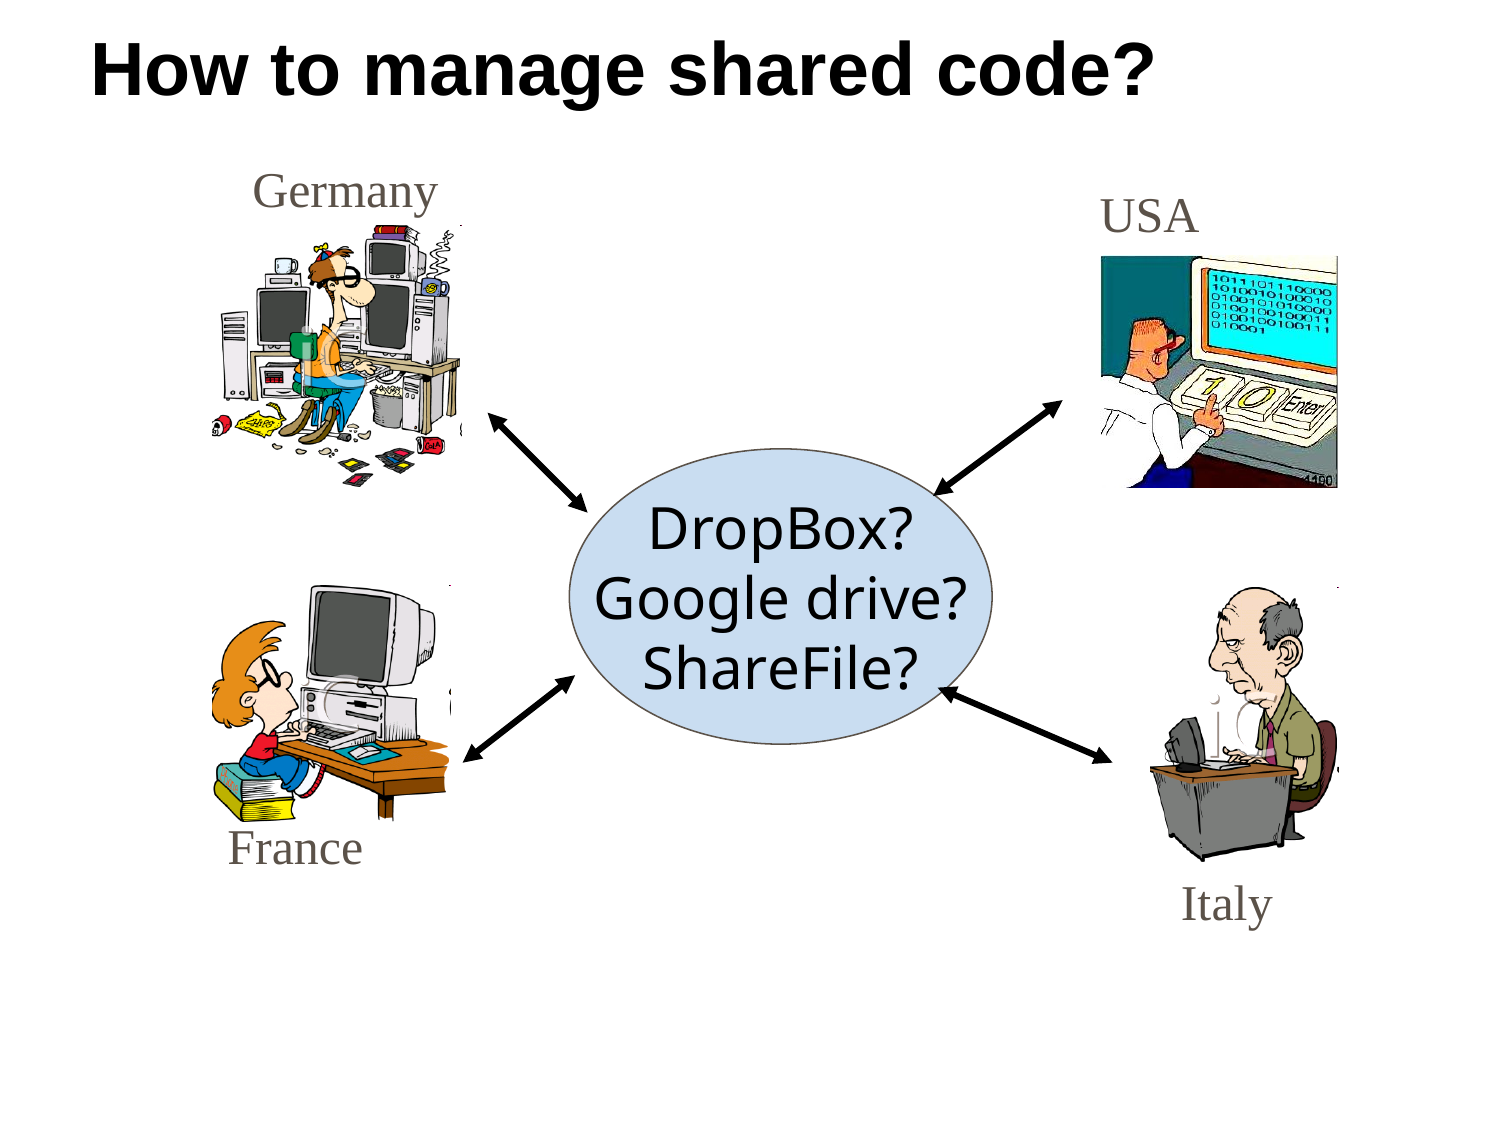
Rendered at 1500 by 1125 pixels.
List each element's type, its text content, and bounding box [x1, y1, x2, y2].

text_box USA [1084, 175, 1215, 251]
picture [1100, 255, 1338, 488]
text_box France [212, 823, 379, 883]
text_box Italy [1165, 862, 1288, 939]
title How to manage shared code? [75, 9, 1425, 119]
text_box DropBox? Google drive? ShareFile? [569, 448, 993, 745]
text_box Germany [237, 150, 454, 225]
picture [1150, 587, 1339, 862]
picture [212, 225, 462, 487]
picture [212, 585, 451, 823]
